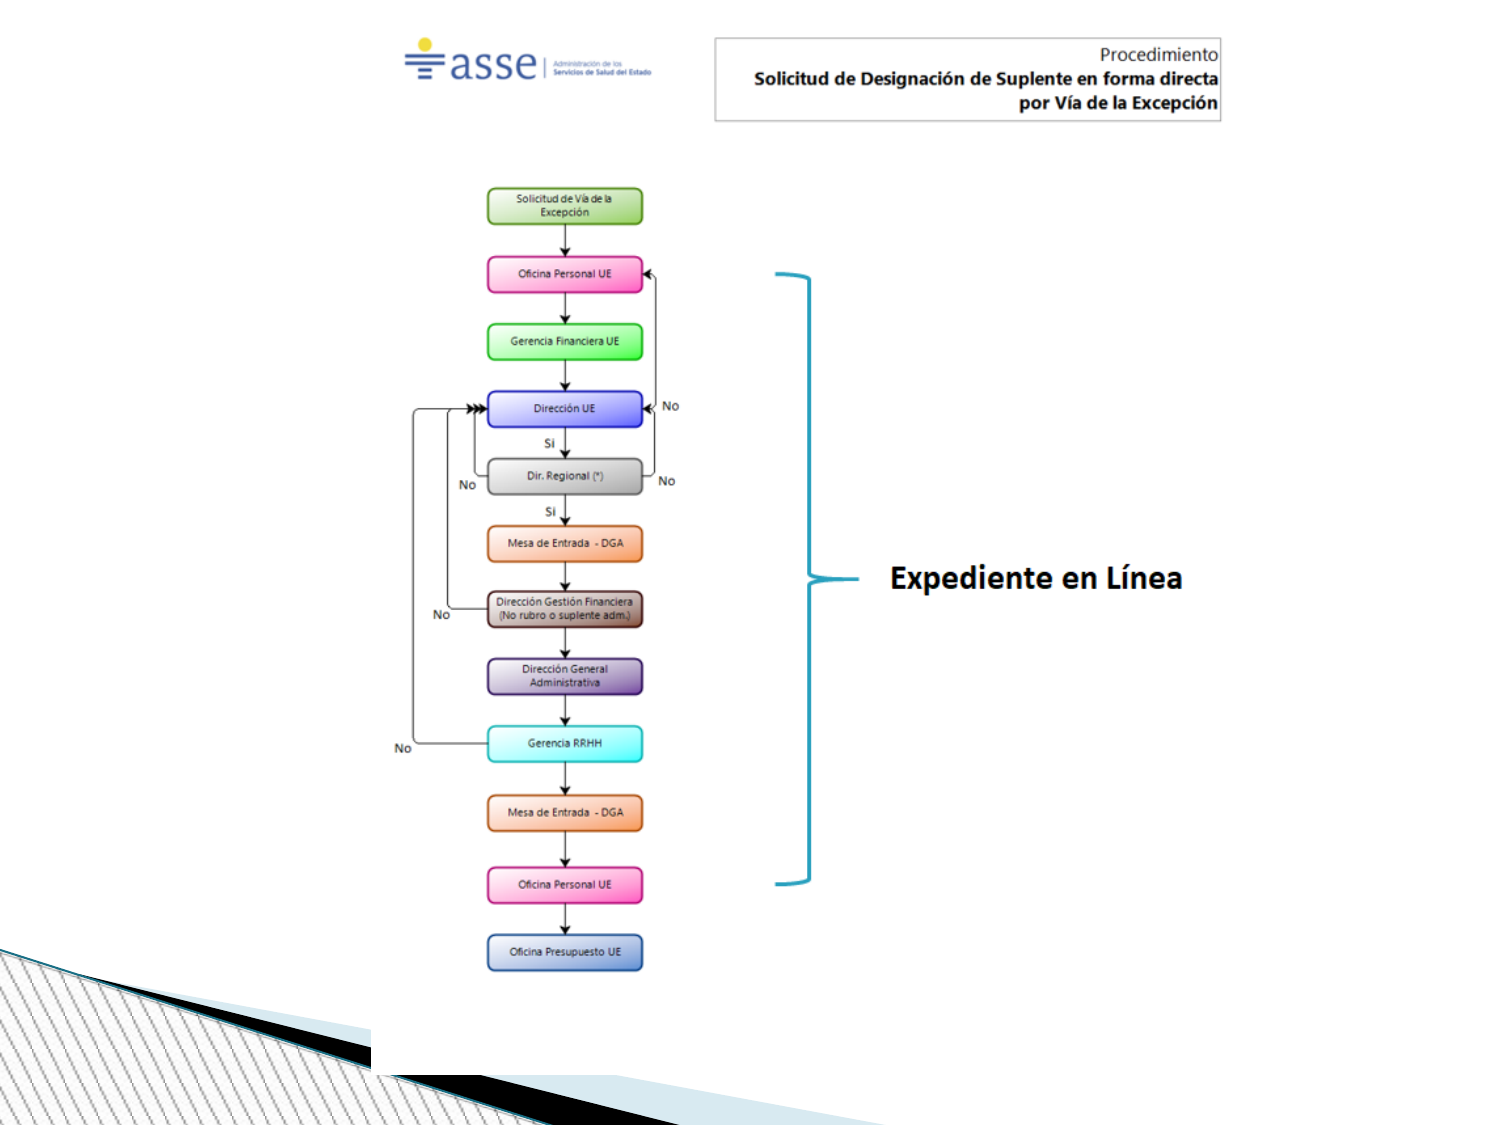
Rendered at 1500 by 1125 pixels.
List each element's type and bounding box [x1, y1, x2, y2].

picture [0, 14, 1224, 1125]
